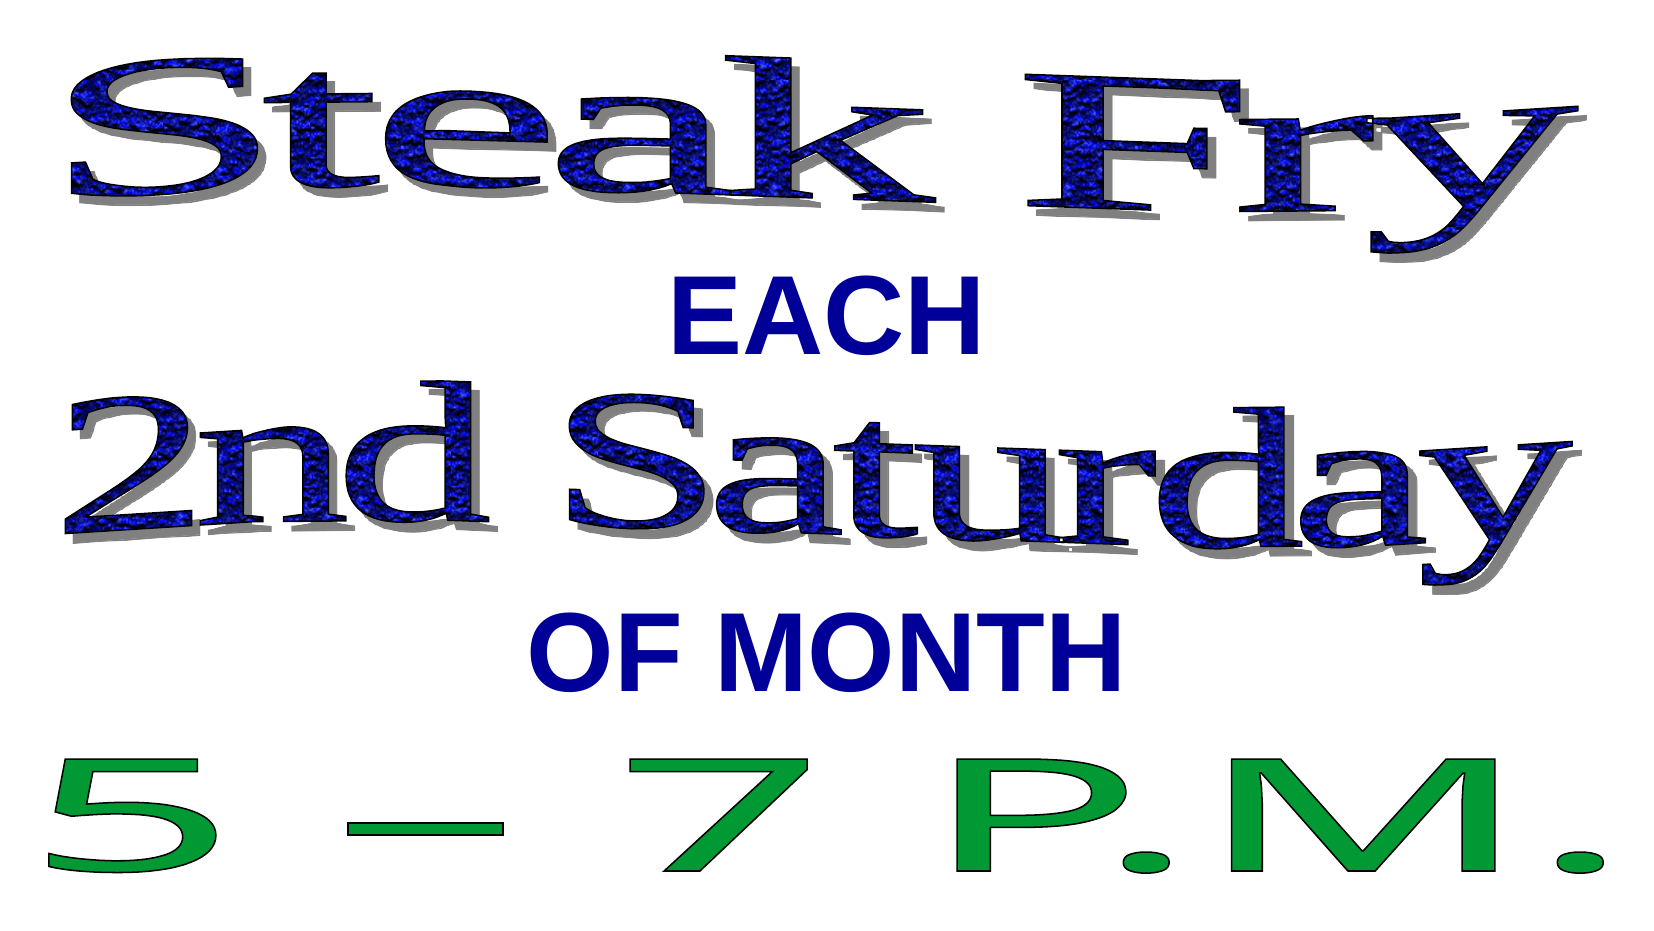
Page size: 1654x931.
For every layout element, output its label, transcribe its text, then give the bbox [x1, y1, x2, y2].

text_box Steak Fry [1239, 106, 1578, 254]
text_box 2nd Saturday [569, 394, 704, 529]
text_box 5 – 7 P.M. [1123, 852, 1170, 874]
text_box Steak Fry [385, 91, 548, 188]
text_box Steak Fry [264, 73, 379, 188]
text_box 2nd Saturday [1300, 451, 1426, 548]
text_box 2nd Saturday [716, 437, 842, 535]
text_box 5 – 7 P.M. [630, 759, 808, 872]
text_box 5 – 7 P.M. [347, 822, 503, 836]
text_box 5 – 7 P.M. [957, 759, 1126, 872]
text_box Steak Fry [1025, 74, 1240, 211]
text_box 5 – 7 P.M. [1557, 852, 1604, 874]
text_box EACH [556, 245, 1097, 387]
text_box Steak Fry [558, 55, 936, 203]
text_box 2nd Saturday [200, 426, 346, 526]
text_box 2nd Saturday [915, 444, 1156, 545]
text_box 5 – 7 P.M. [1231, 759, 1495, 872]
text_box 2nd Saturday [65, 396, 192, 534]
text_box 2nd Saturday [1419, 441, 1573, 586]
text_box 2nd Saturday [834, 422, 918, 538]
text_box 2nd Saturday [346, 380, 489, 523]
text_box OF MONTH [416, 582, 1238, 723]
text_box Steak Fry [71, 58, 258, 196]
text_box 5 – 7 P.M. [48, 759, 216, 873]
text_box 2nd Saturday [1159, 407, 1302, 549]
